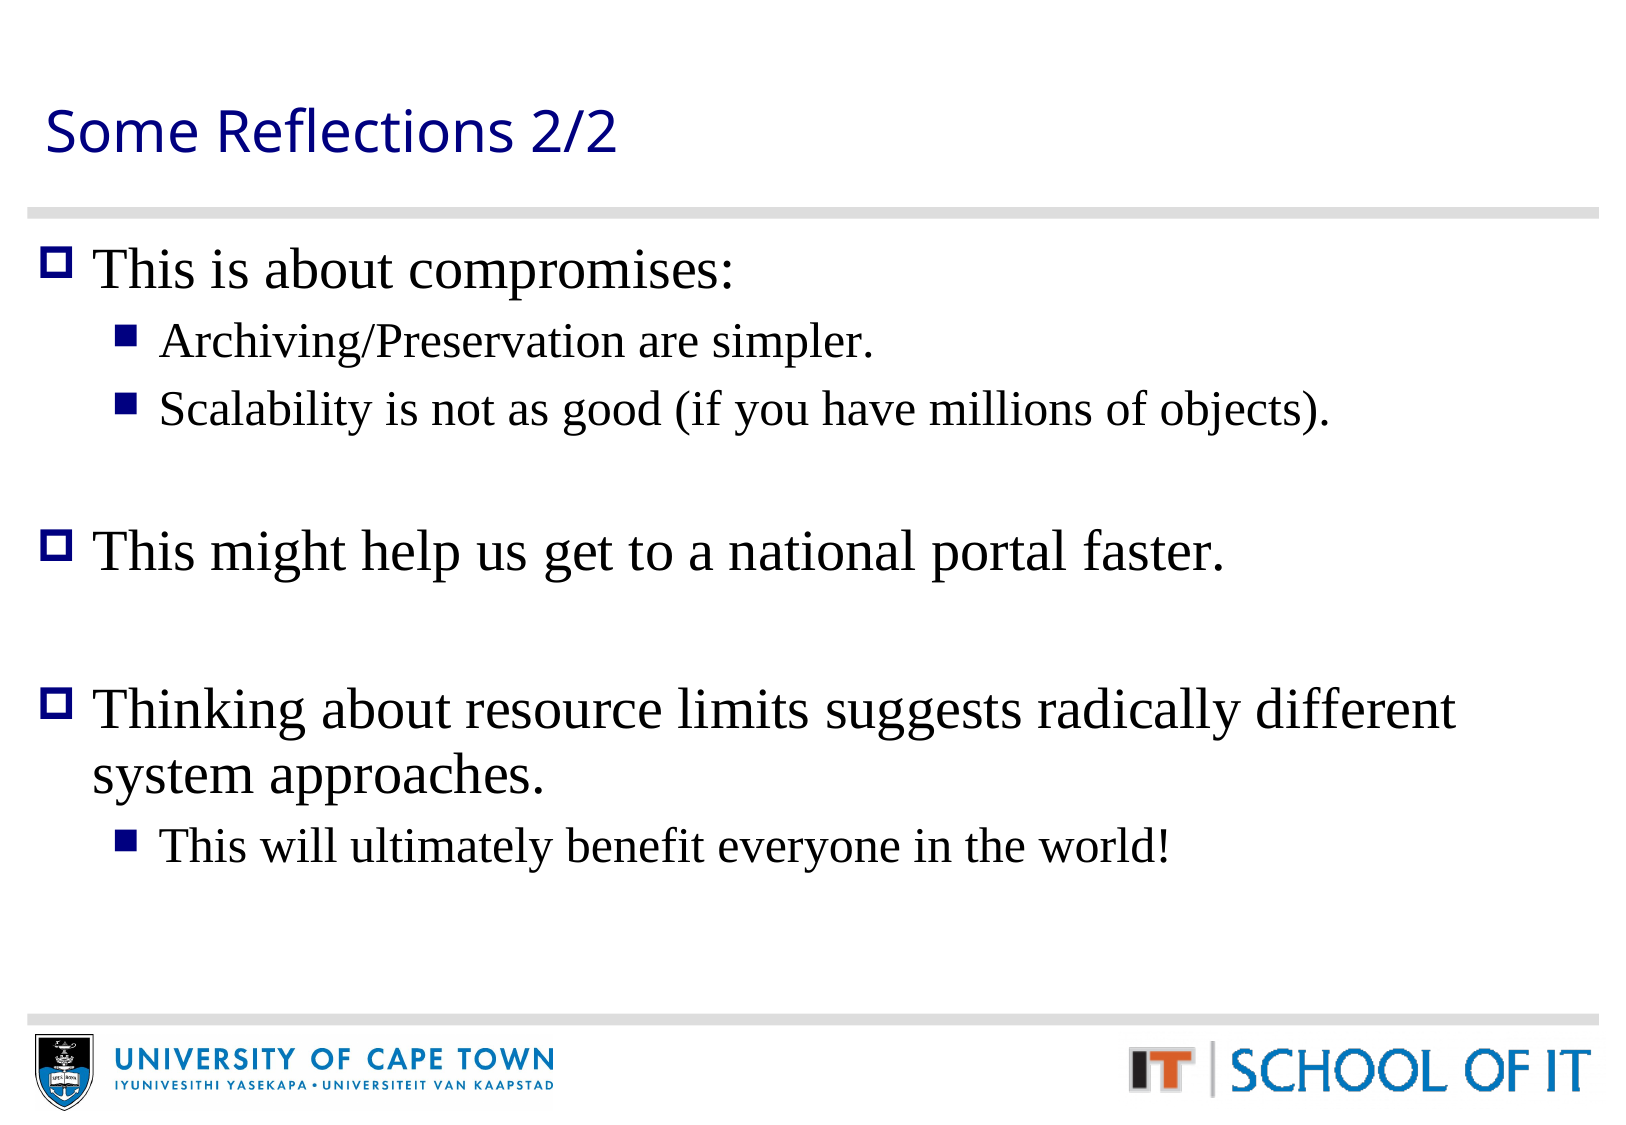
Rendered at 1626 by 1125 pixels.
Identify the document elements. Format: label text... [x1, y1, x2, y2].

list This is about compromises: Archiving/Preservation are simpler. Scalability is not as good (if you have millions of objects). This might help us get to a national portal faster. Thinking about resource limits suggests radically different system approaches. This will ultimately benefit everyone in the world! [36, 236, 1579, 998]
picture [35, 1034, 553, 1111]
picture [1118, 1030, 1606, 1109]
title Some Reflections 2/2 [45, 100, 1583, 159]
